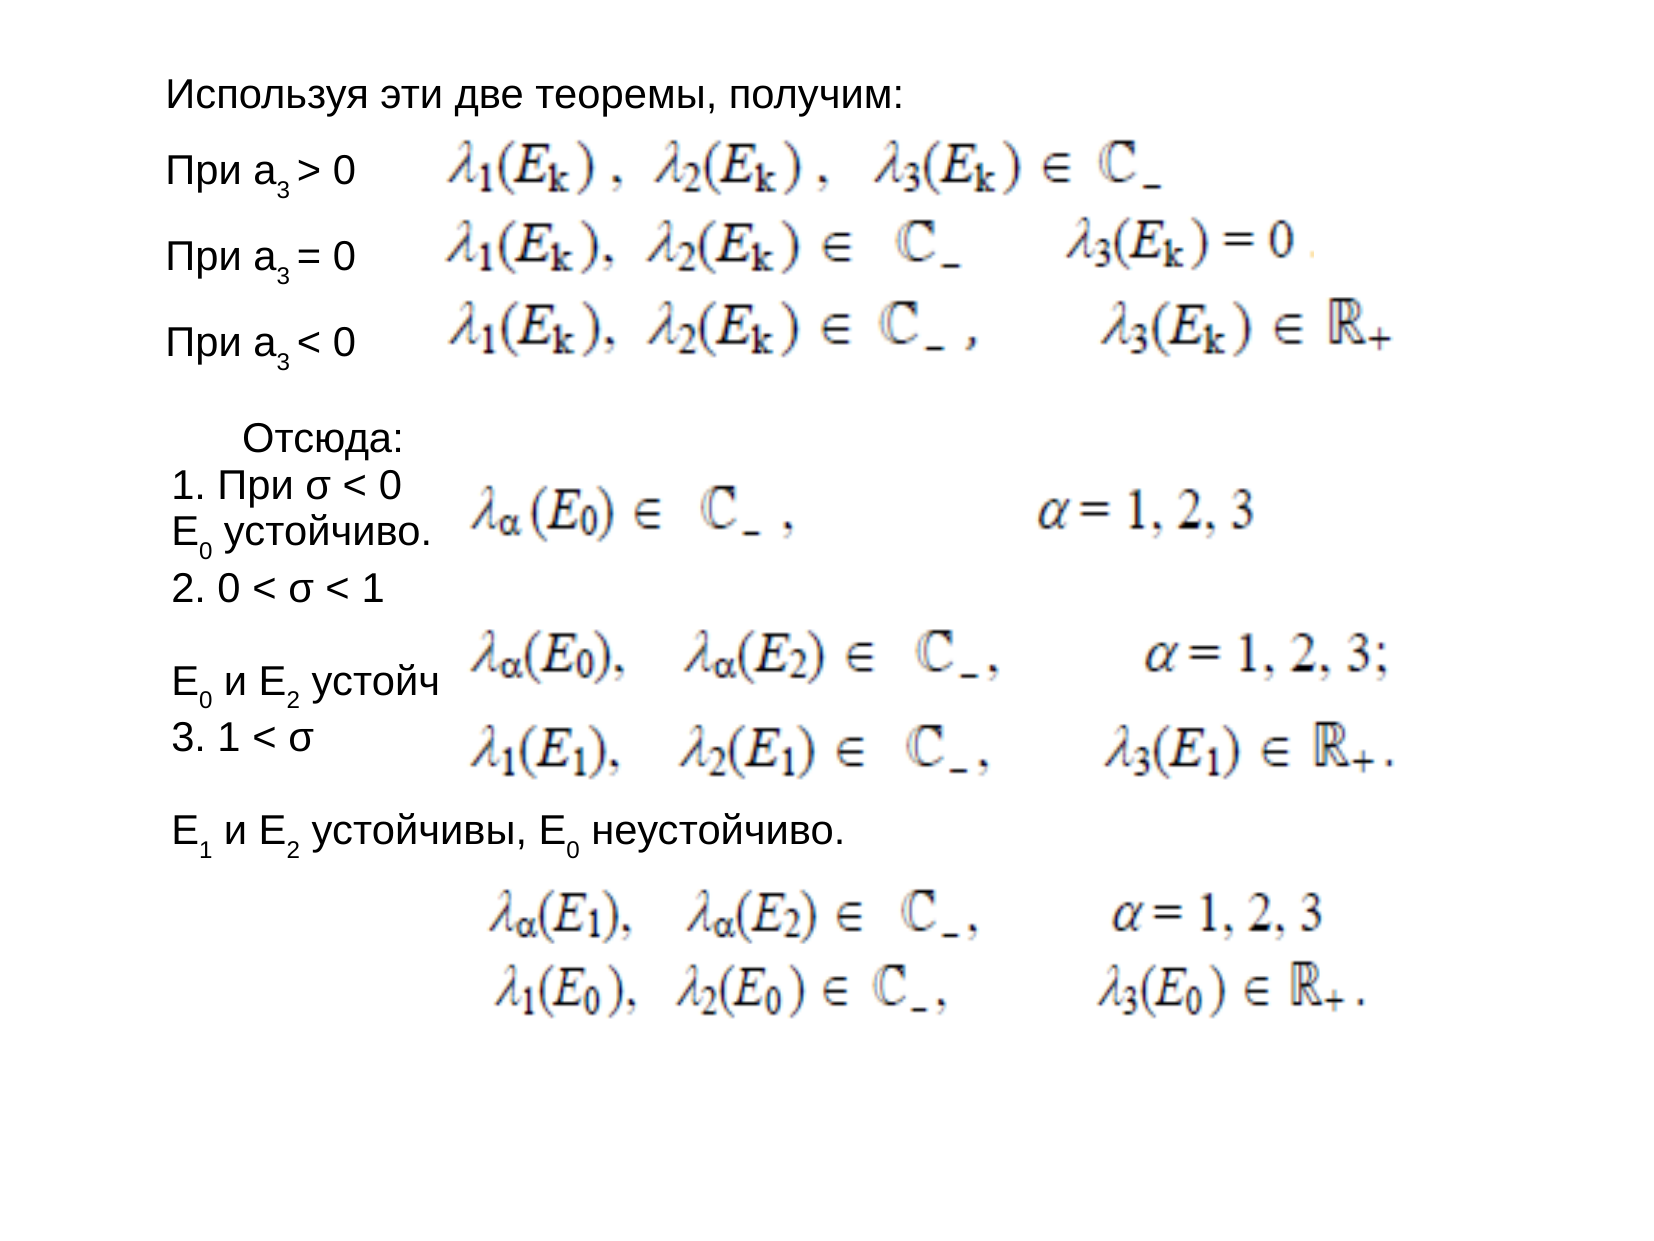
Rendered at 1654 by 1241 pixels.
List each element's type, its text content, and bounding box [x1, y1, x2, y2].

picture [443, 212, 969, 278]
picture [460, 474, 1276, 546]
picture [437, 283, 1406, 374]
picture [440, 625, 1418, 783]
list Используя эти две теоремы, получим: При а3 > 0 При а3 = 0 При a3 < 0 [94, 70, 1642, 1229]
picture [1051, 200, 1314, 280]
picture [439, 129, 1182, 199]
picture [472, 869, 1371, 1028]
text_box Отсюда: 1. При σ < 0 Е0 устойчиво. 2. 0 < σ < 1 Е0 и Е2 устойчивы, Е1 неустойчиво. 3. 1 < σ Е1 и Е2 устойчивы, Е0 неустойчиво. [156, 407, 934, 1107]
